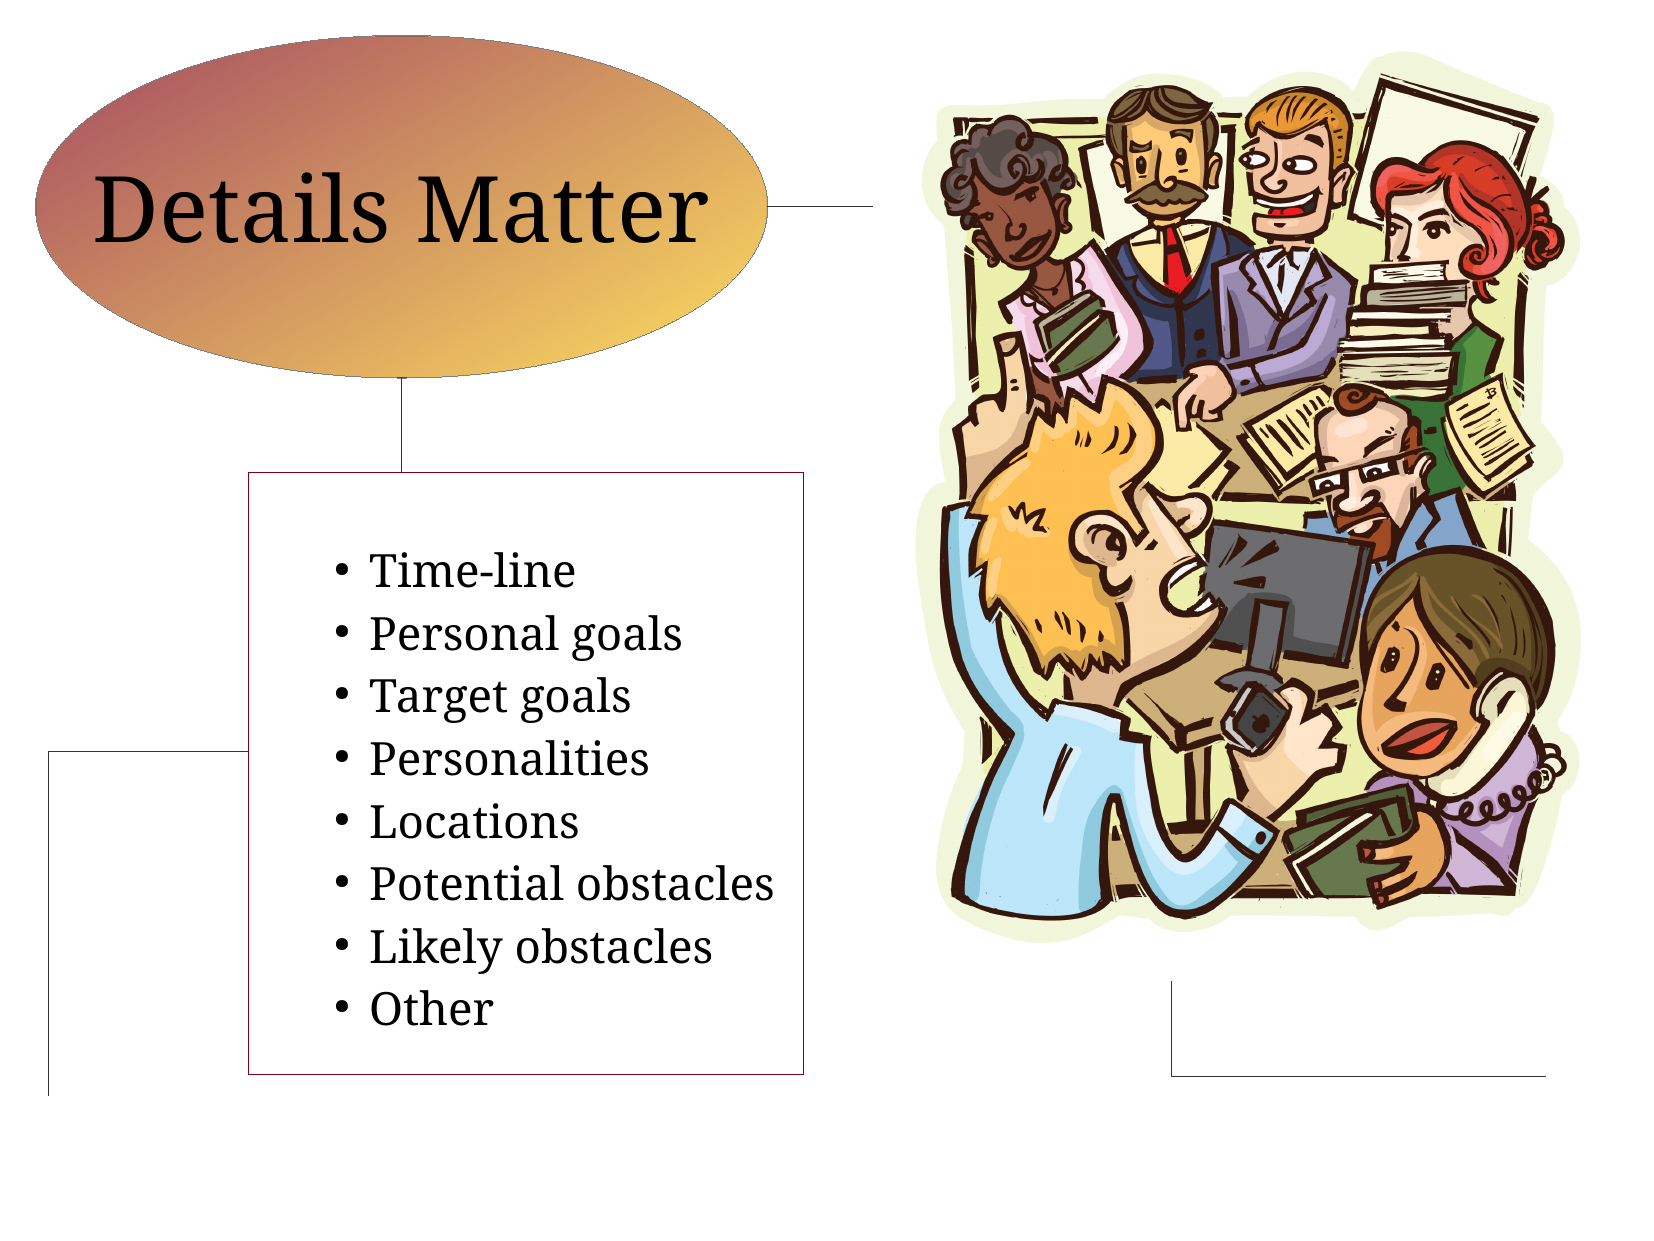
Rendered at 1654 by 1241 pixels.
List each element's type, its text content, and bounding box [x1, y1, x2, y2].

text_box [248, 472, 804, 1075]
text_box Details Matter [35, 35, 768, 379]
text_box Time-line Personal goals Target goals Personalities Locations Potential obstacles Likely obstacles Other [318, 531, 760, 1015]
picture [873, 13, 1619, 981]
